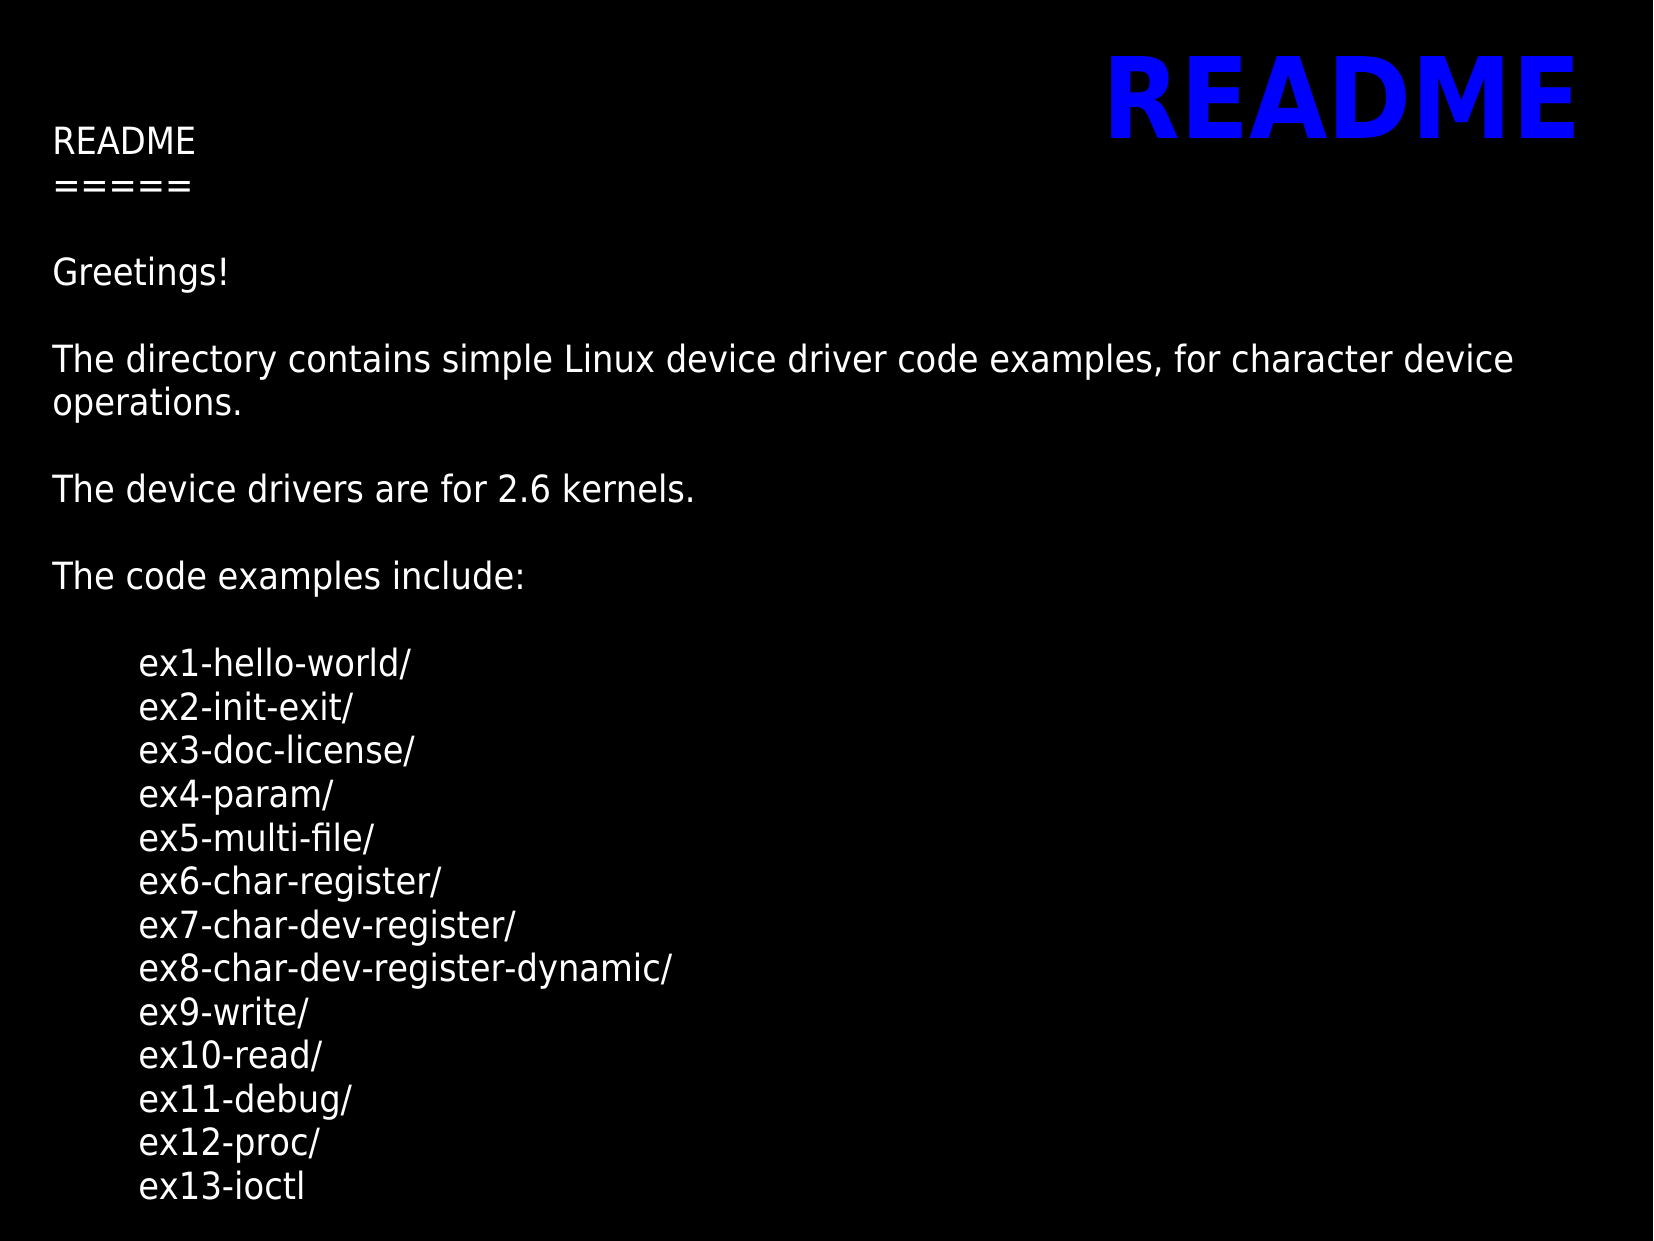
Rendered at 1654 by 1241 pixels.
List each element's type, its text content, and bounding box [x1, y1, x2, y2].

text_box README [1087, 26, 1613, 112]
text_box README ===== Greetings! The directory contains simple Linux device driver code examples, for character device operations. The device drivers are for 2.6 kernels. The code examples include: ex1-hello-world/ ex2-init-exit/ ex3-doc-license/ ex4-param/ ex5-multi-file/ ex6-char-register/ ex7-char-dev-register/ ex8-char-dev-register-dynamic/ ex9-write/ ex10-read/ ex11-debug/ ex12-proc/ ex13-ioctl [37, 112, 1613, 1241]
